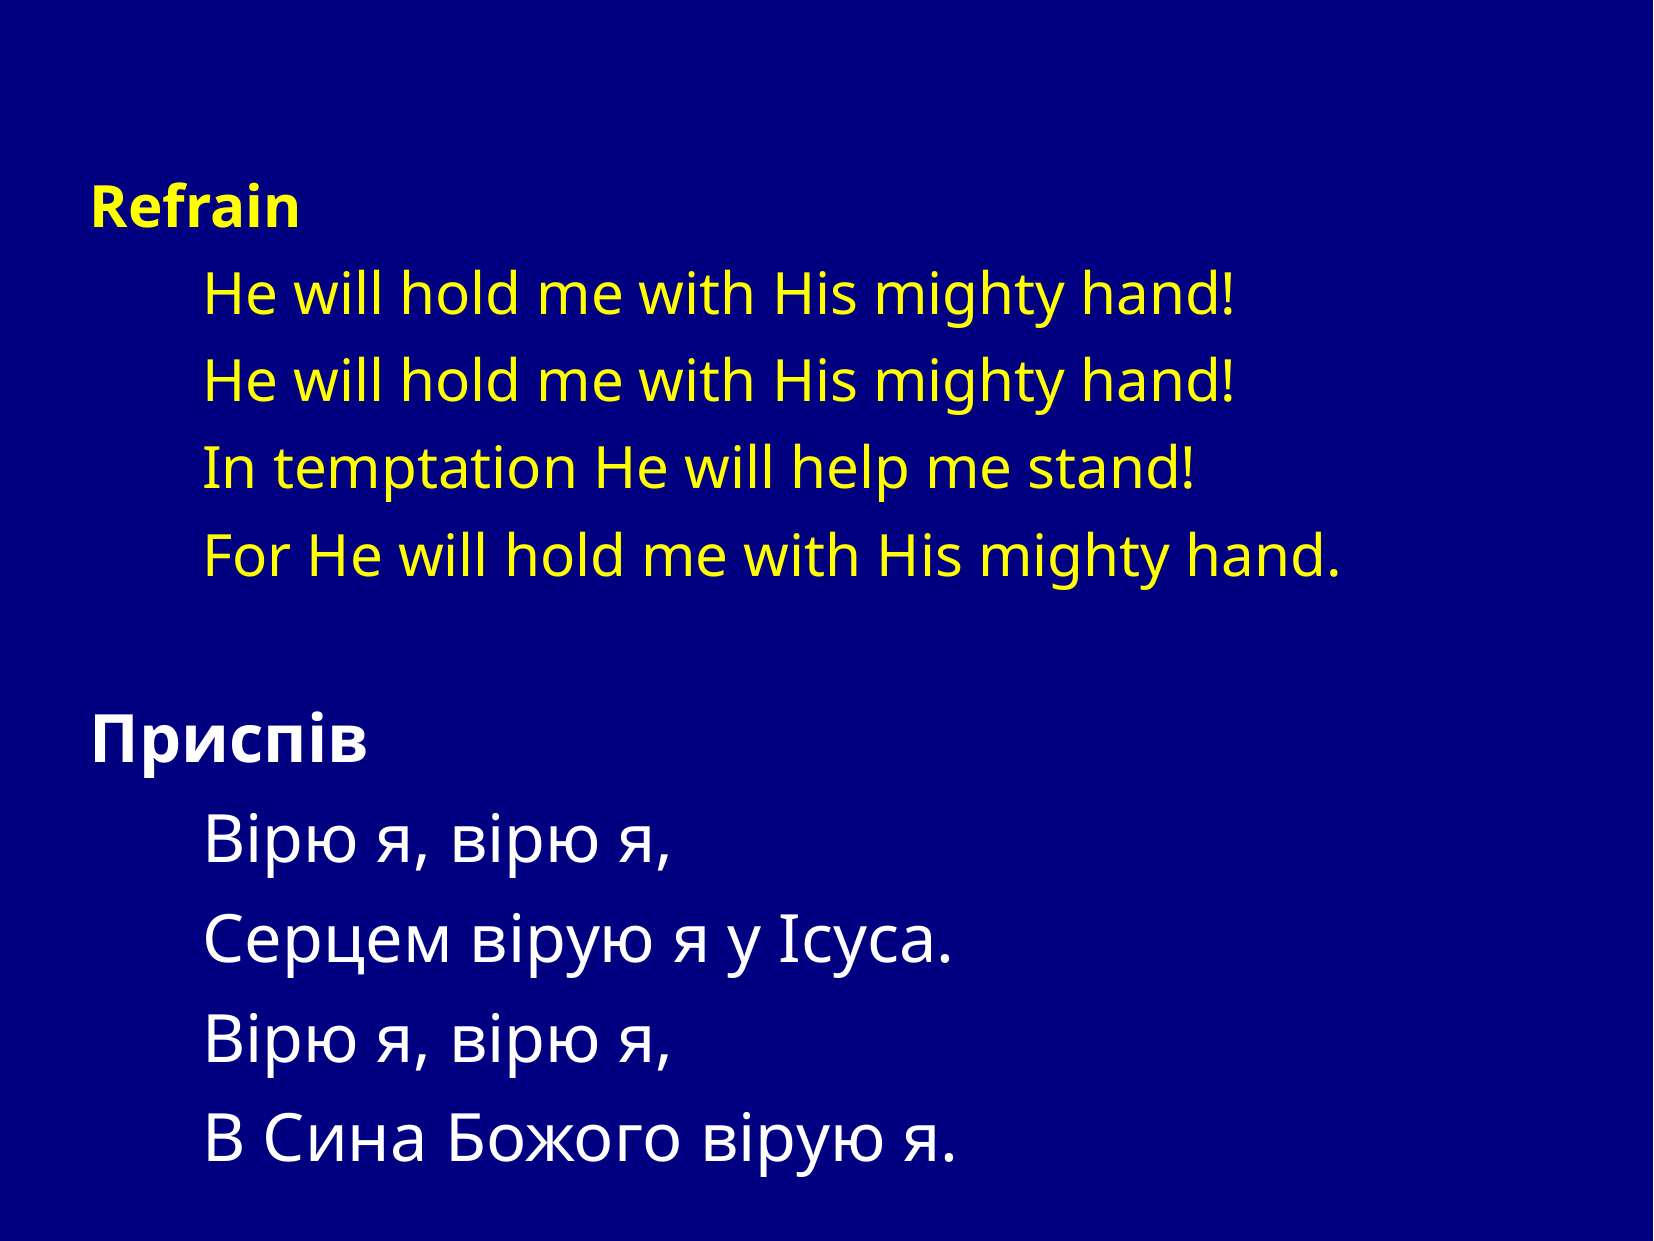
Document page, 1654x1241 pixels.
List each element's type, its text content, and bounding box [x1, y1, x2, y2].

text_box Приспів Вірю я, вірю я, Серцем вірую я у Ісуса. Вірю я, вірю я, В Сина Божого вірую я. [75, 675, 1576, 1163]
text_box Refrain He will hold me with His mighty hand! He will hold me with His mighty hand! In temptation He will help me stand! For He will hold me with His mighty hand. [75, 150, 1576, 638]
